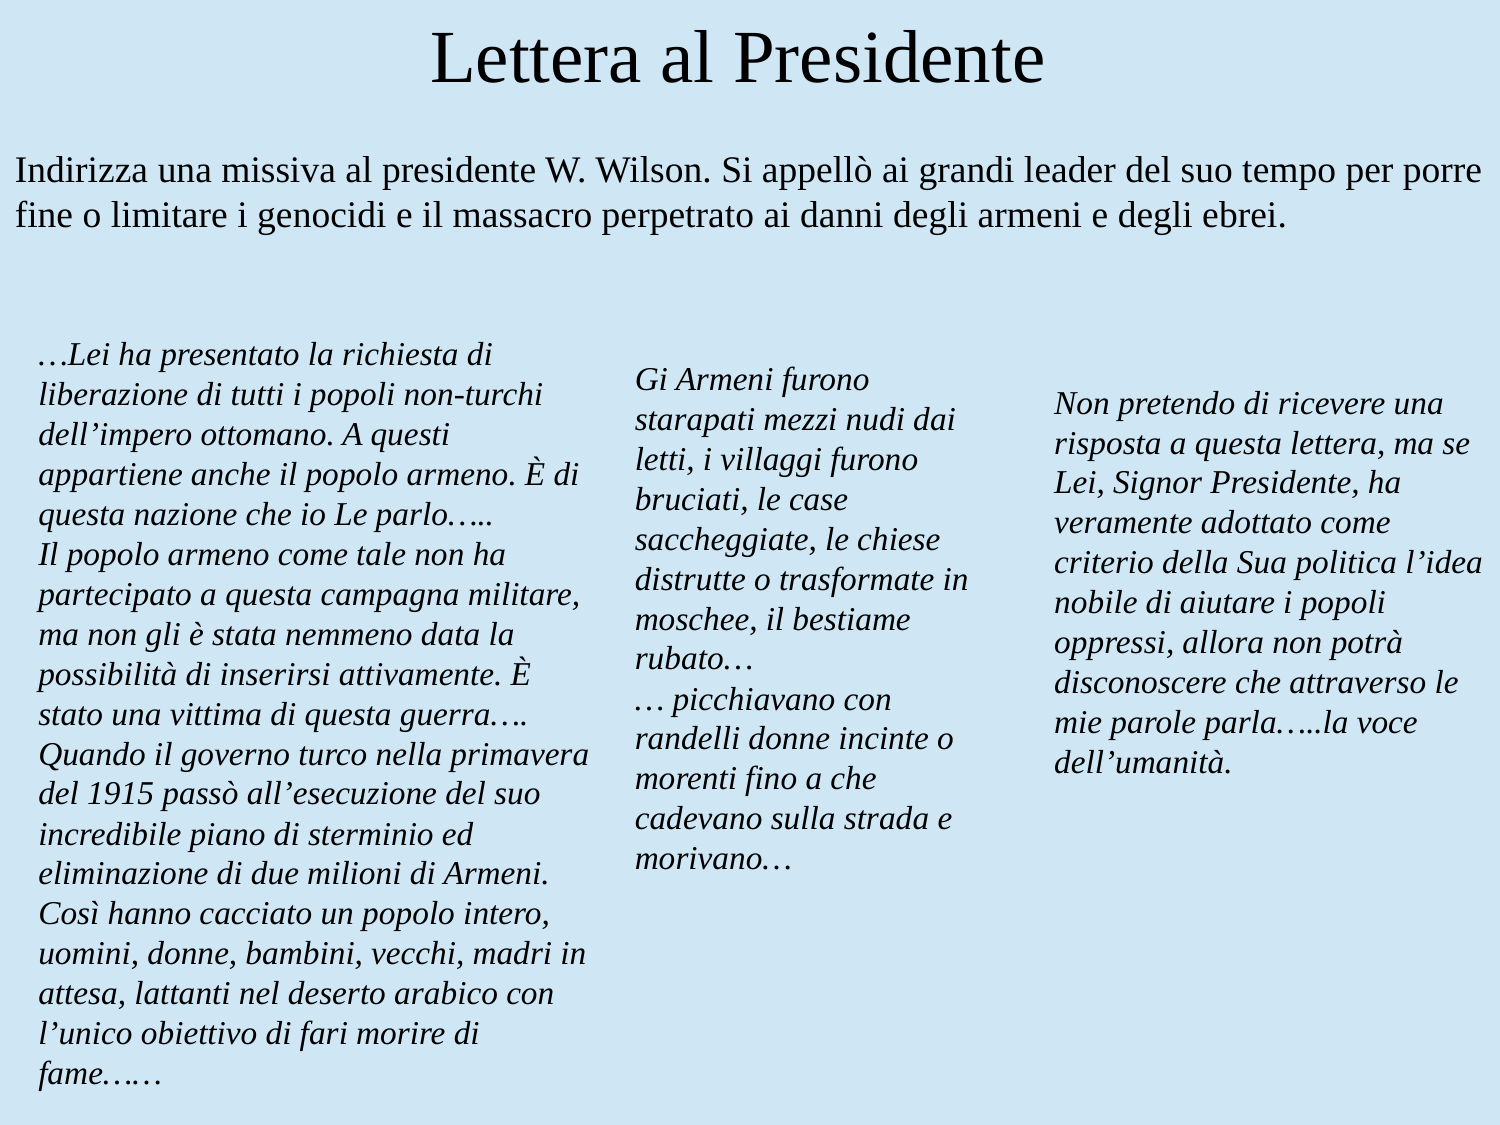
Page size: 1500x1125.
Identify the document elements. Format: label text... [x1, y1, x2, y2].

text_box Indirizza una missiva al presidente W. Wilson. Si appellò ai grandi leader del suo tempo per porre fine o limitare i genocidi e il massacro perpetrato ai danni degli armeni e degli ebrei. [0, 137, 1500, 243]
text_box …Lei ha presentato la richiesta di liberazione di tutti i popoli non-turchi dell’impero ottomano. A questi appartiene anche il popolo armeno. È di questa nazione che io Le parlo….. Il popolo armeno come tale non ha partecipato a questa campagna militare, ma non gli è stata nemmeno data la possibilità di inserirsi attivamente. È stato una vittima di questa guerra…. Quando il governo turco nella primavera del 1915 passò all’esecuzione del suo incredibile piano di sterminio ed eliminazione di due milioni di Armeni. Così hanno cacciato un popolo intero, uomini, donne, bambini, vecchi, madri in attesa, lattanti nel deserto arabico con l’unico obiettivo di fari morire di fame…… [23, 325, 609, 1125]
text_box Lettera al Presidente [253, 0, 1223, 105]
text_box Non pretendo di ricevere una risposta a questa lettera, ma se Lei, Signor Presidente, ha veramente adottato come criterio della Sua politica l’idea nobile di aiutare i popoli oppressi, allora non potrà disconoscere che attraverso le mie parole parla…..la voce dell’umanità. [1039, 373, 1500, 788]
text_box Gi Armeni furono starapati mezzi nudi dai letti, i villaggi furono bruciati, le case saccheggiate, le chiese distrutte o trasformate in moschee, il bestiame rubato… … picchiavano con randelli donne incinte o morenti fino a che cadevano sulla strada e morivano… [620, 349, 987, 884]
